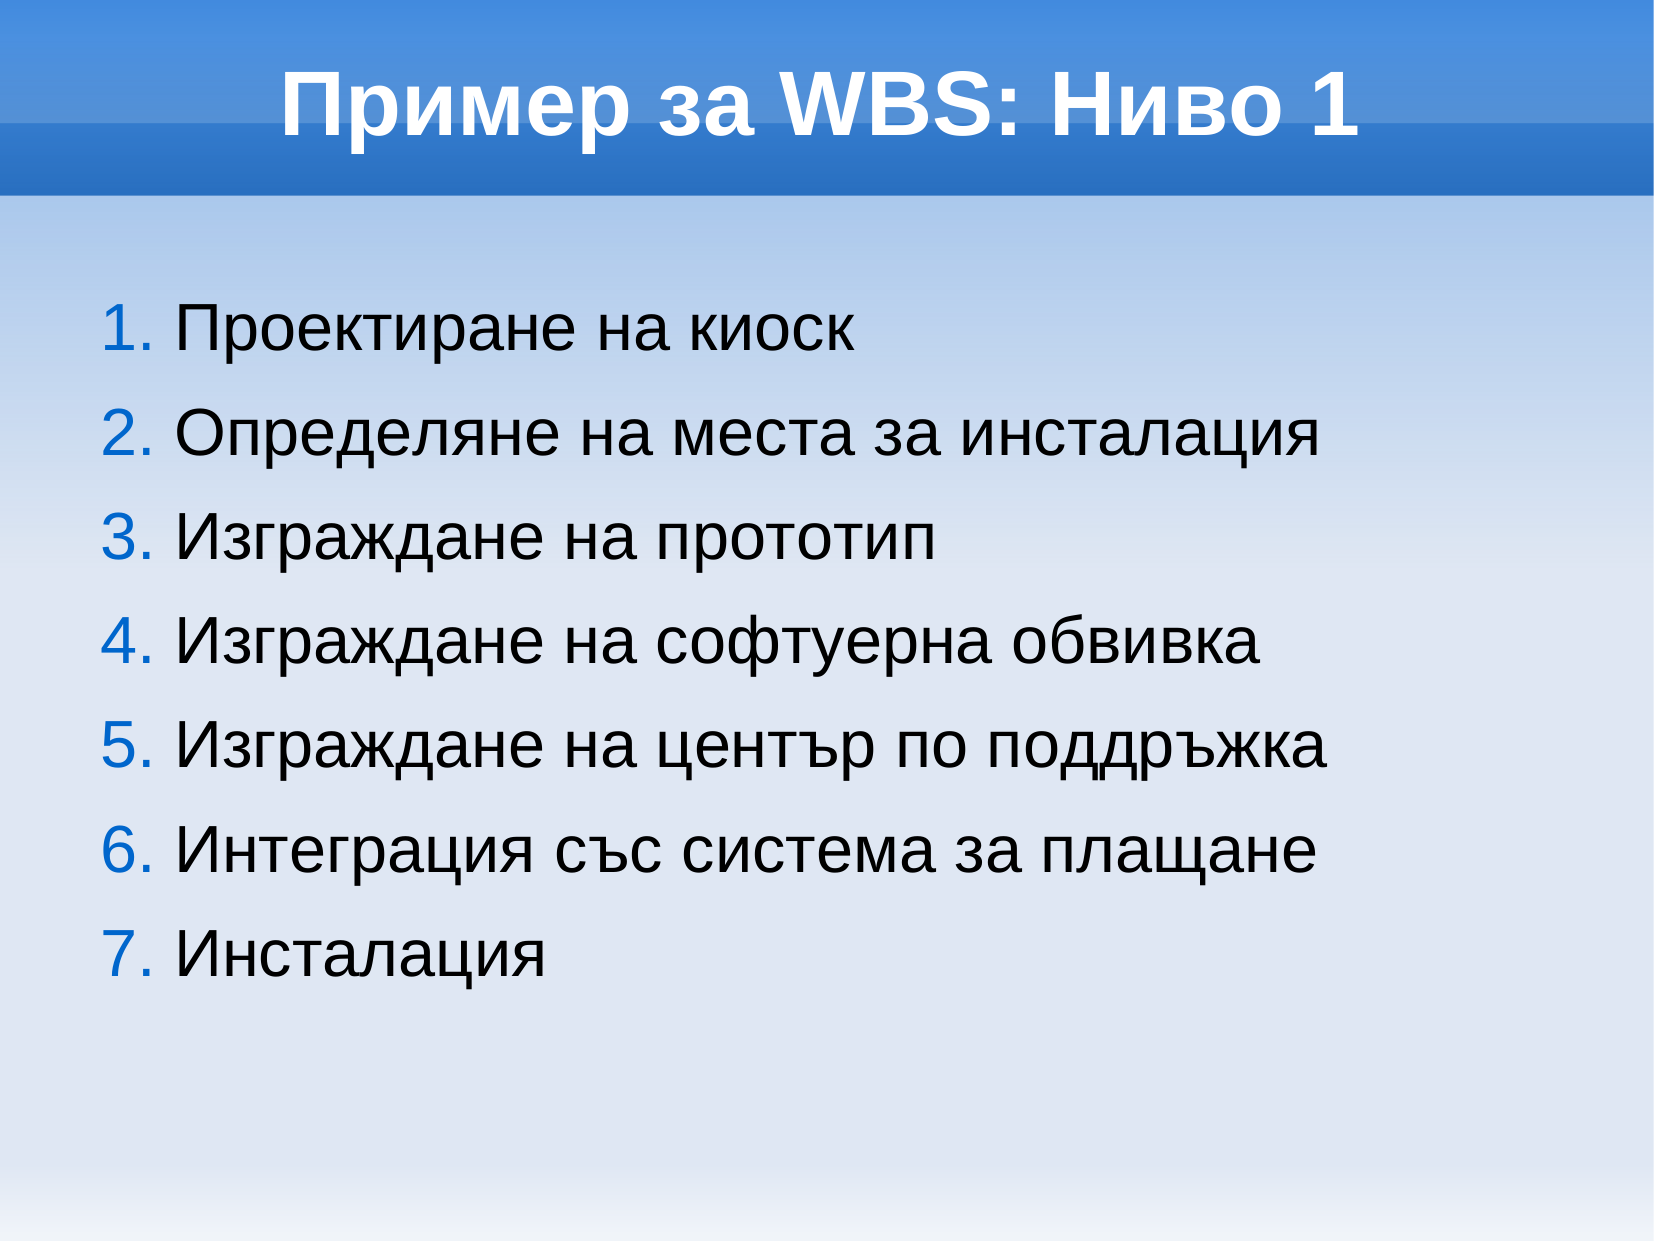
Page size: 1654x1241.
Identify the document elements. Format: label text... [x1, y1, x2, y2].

title Пример за WBS: Ниво 1 [76, 0, 1565, 208]
picture [0, 0, 1654, 1241]
list Проектиране на киоск Определяне на места за инсталация Изграждане на прототип Изграждане на софтуерна обвивка Изграждане на център по поддръжка Интеграция със система за плащане Инсталация [82, 290, 1571, 1109]
